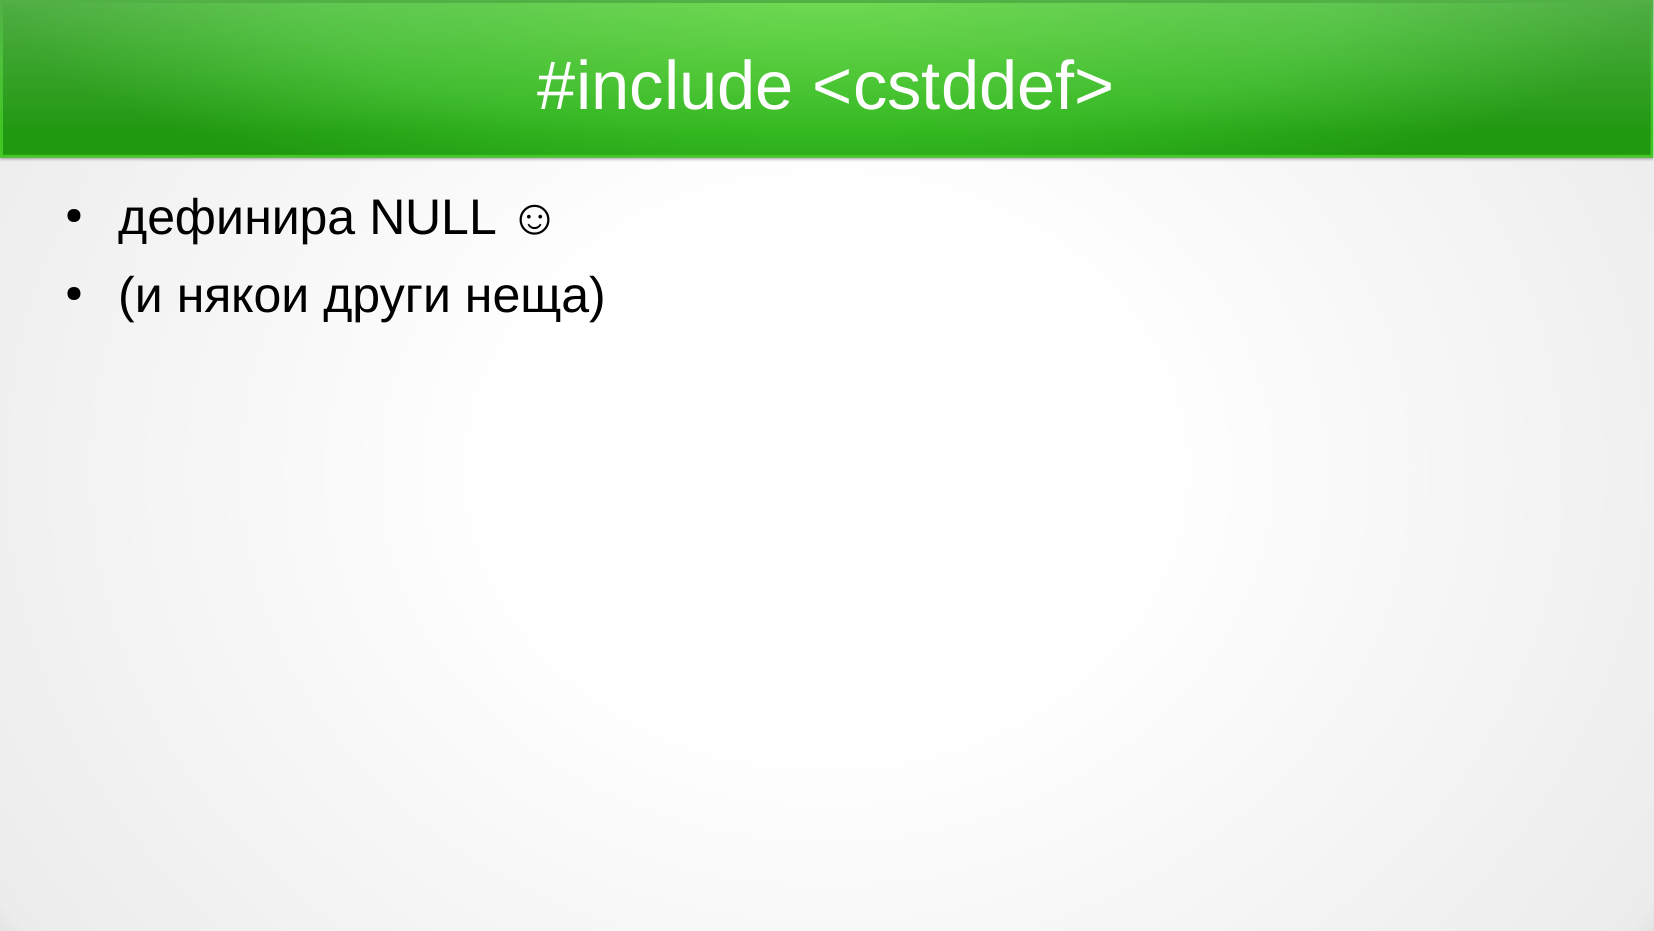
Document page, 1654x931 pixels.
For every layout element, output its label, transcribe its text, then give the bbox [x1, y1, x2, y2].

list дефинира NULL ☺ (и някои други неща) [47, 188, 1595, 886]
title #include <cstddef> [82, 37, 1571, 135]
